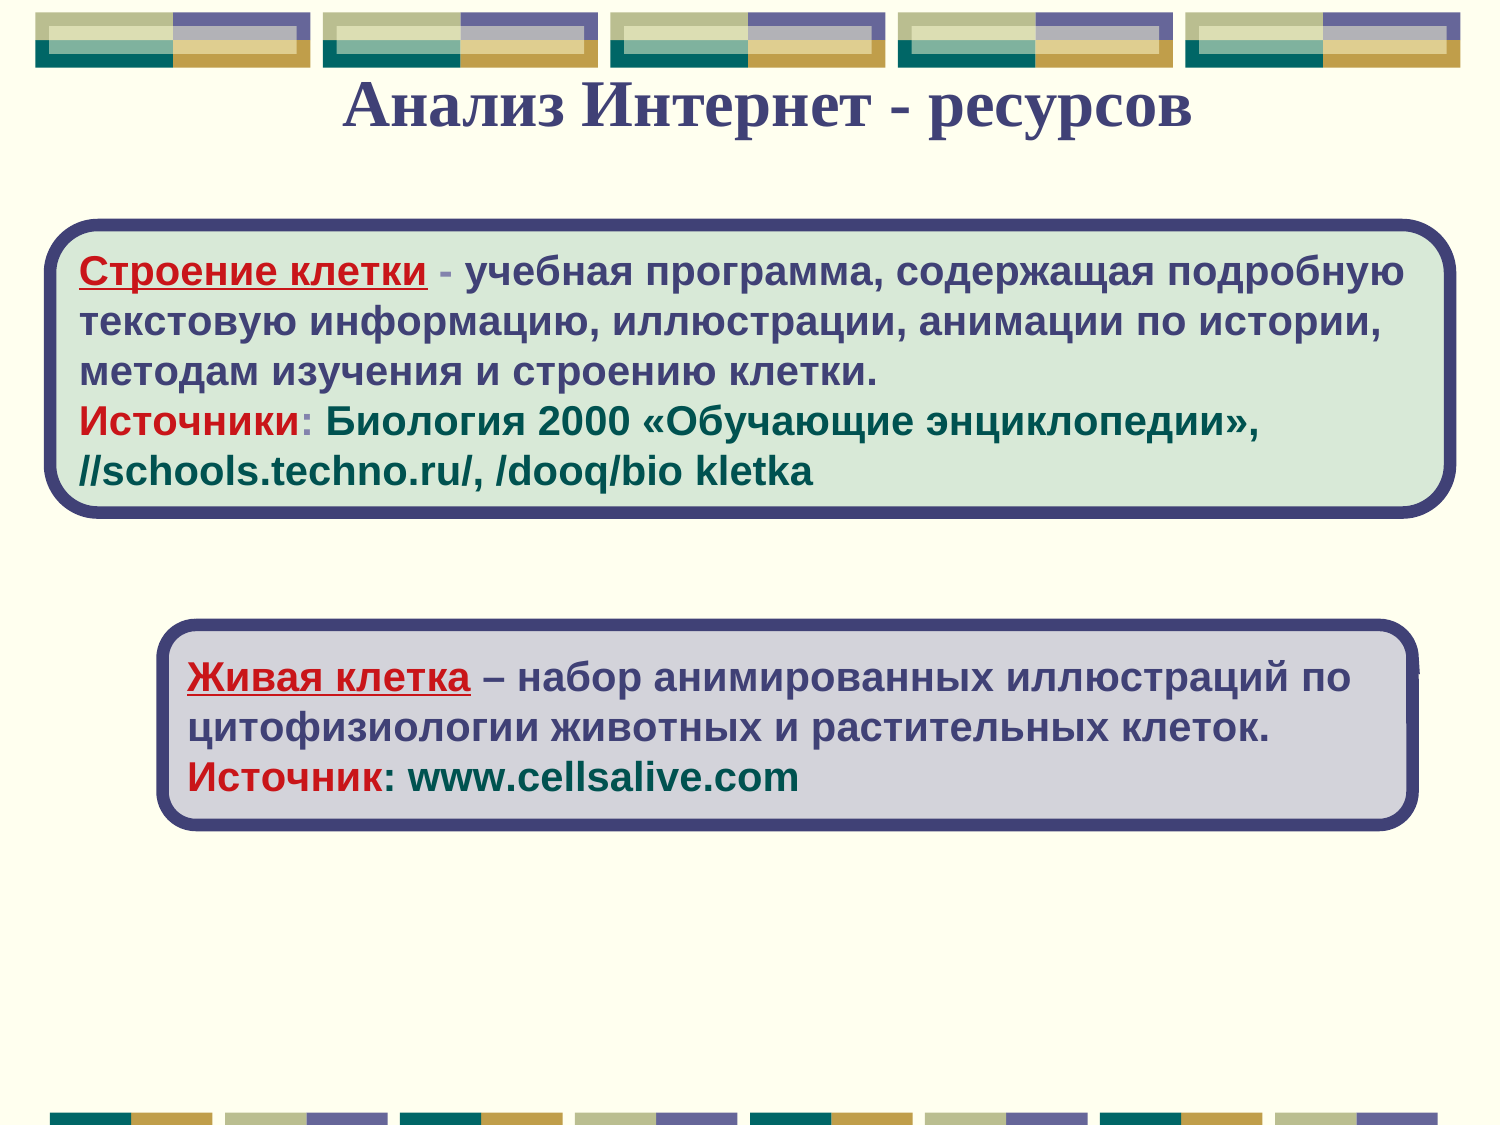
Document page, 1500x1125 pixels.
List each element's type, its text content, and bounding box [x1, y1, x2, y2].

text_box Строение клетки - учебная программа, содержащая подробную текстовую информацию, иллюстрации, анимации по истории, методам изучения и строению клетки. Источники: Биология 2000 «Обучающие энциклопедии», //schools.techno.ru/, /dooq/bio kletka [50, 224, 1451, 513]
text_box Живая клетка – набор анимированных иллюстраций по цитофизиологии животных и растительных клеток. Источник: www.cellsalive.com [162, 624, 1413, 826]
text_box Анализ Интернет - ресурсов [187, 49, 1350, 150]
